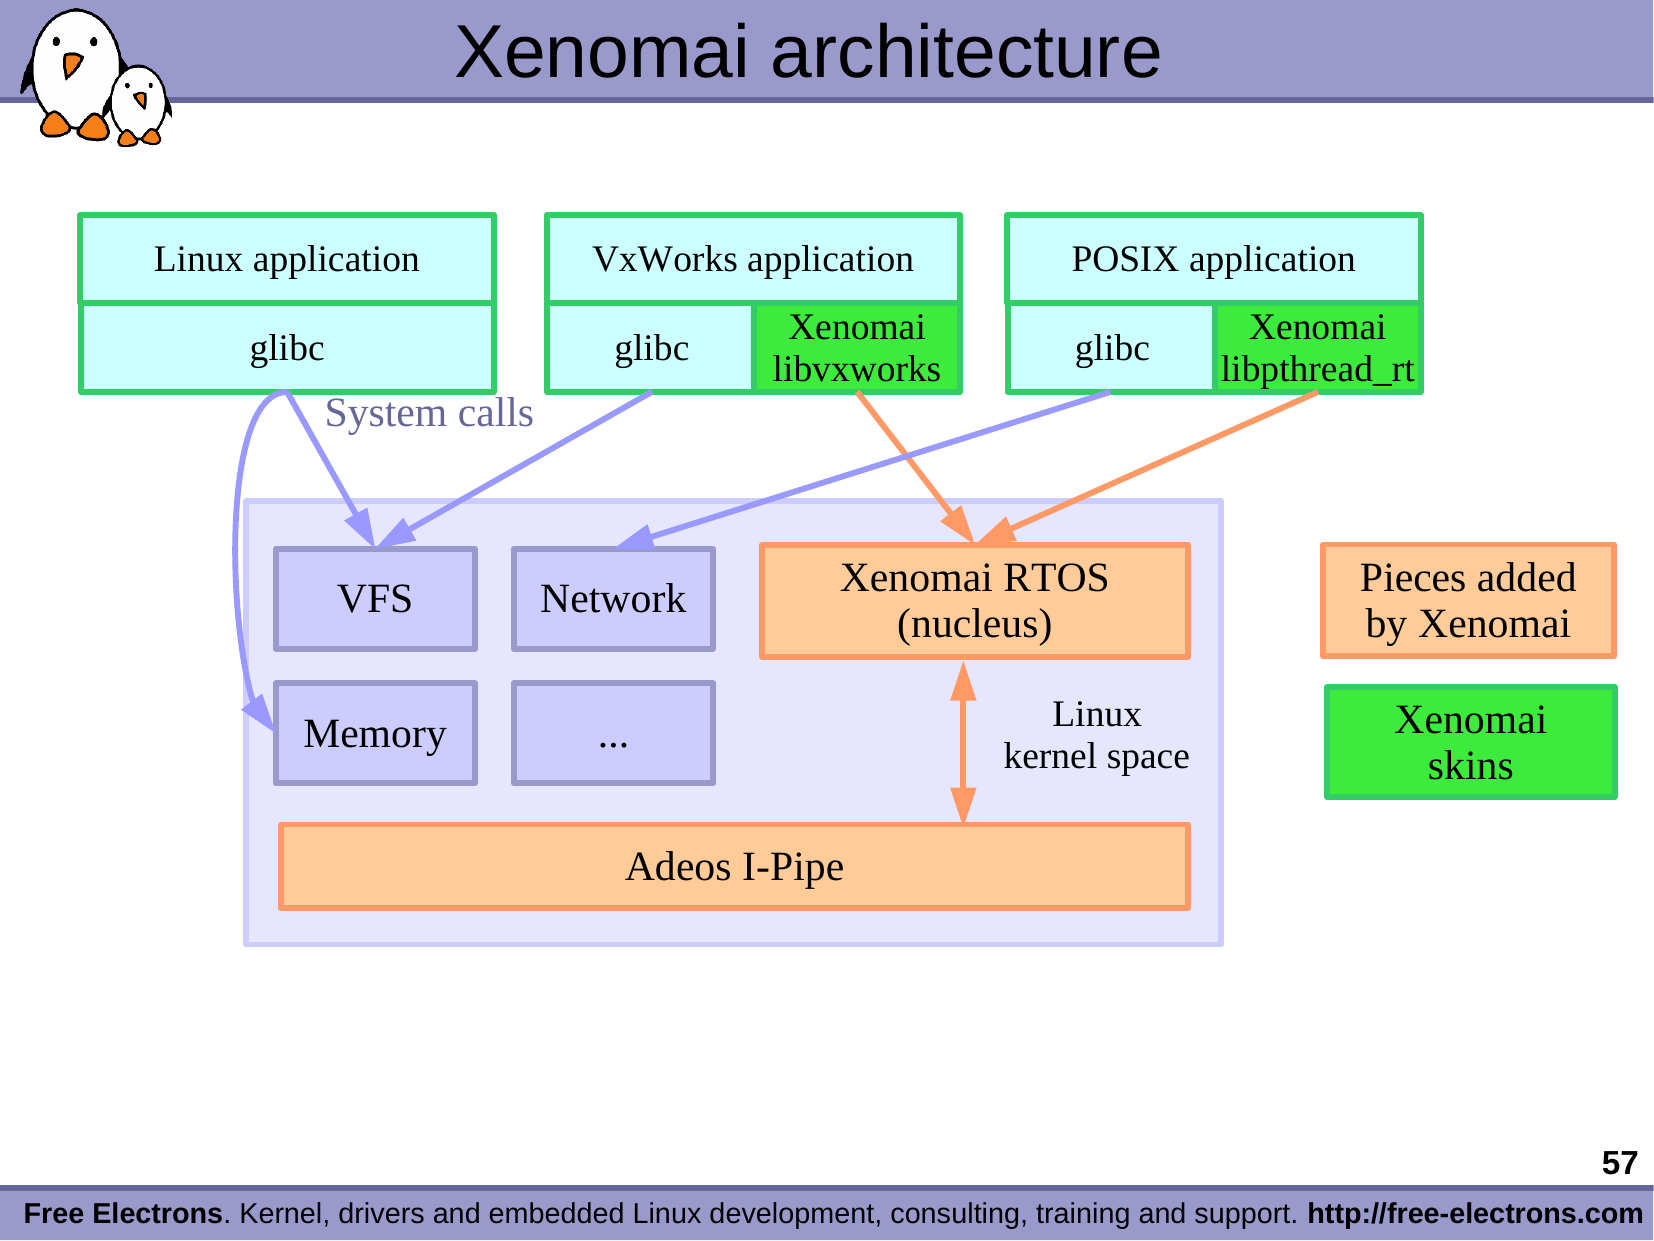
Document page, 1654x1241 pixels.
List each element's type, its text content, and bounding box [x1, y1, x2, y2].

text_box Adeos I-Pipe [281, 824, 1189, 909]
picture [20, 8, 172, 147]
text_box [946, 501, 1063, 543]
text_box ... [513, 683, 714, 784]
title Xenomai architecture [63, 0, 1554, 103]
text_box [353, 501, 451, 547]
text_box VFS [275, 548, 475, 649]
text_box System calls [324, 389, 535, 441]
text_box [246, 501, 1221, 945]
text_box Memory [275, 683, 475, 784]
text_box Network [513, 548, 714, 649]
text_box Xenomai libpthread_rt [1215, 303, 1421, 392]
text_box Linux kernel space [1003, 693, 1191, 785]
text_box glibc [80, 303, 494, 392]
text_box glibc [1007, 303, 1215, 392]
text_box POSIX application [1007, 214, 1421, 303]
text_box Xenomai RTOS (nucleus) [761, 544, 1189, 657]
text_box [246, 681, 251, 704]
text_box Xenomai skins [1327, 687, 1615, 797]
text_box Xenomai libvxworks [754, 303, 960, 392]
text_box VxWorks application [546, 214, 961, 304]
text_box Pieces added by Xenomai [1323, 544, 1614, 657]
text_box glibc [547, 303, 754, 392]
text_box Linux application [80, 214, 494, 303]
